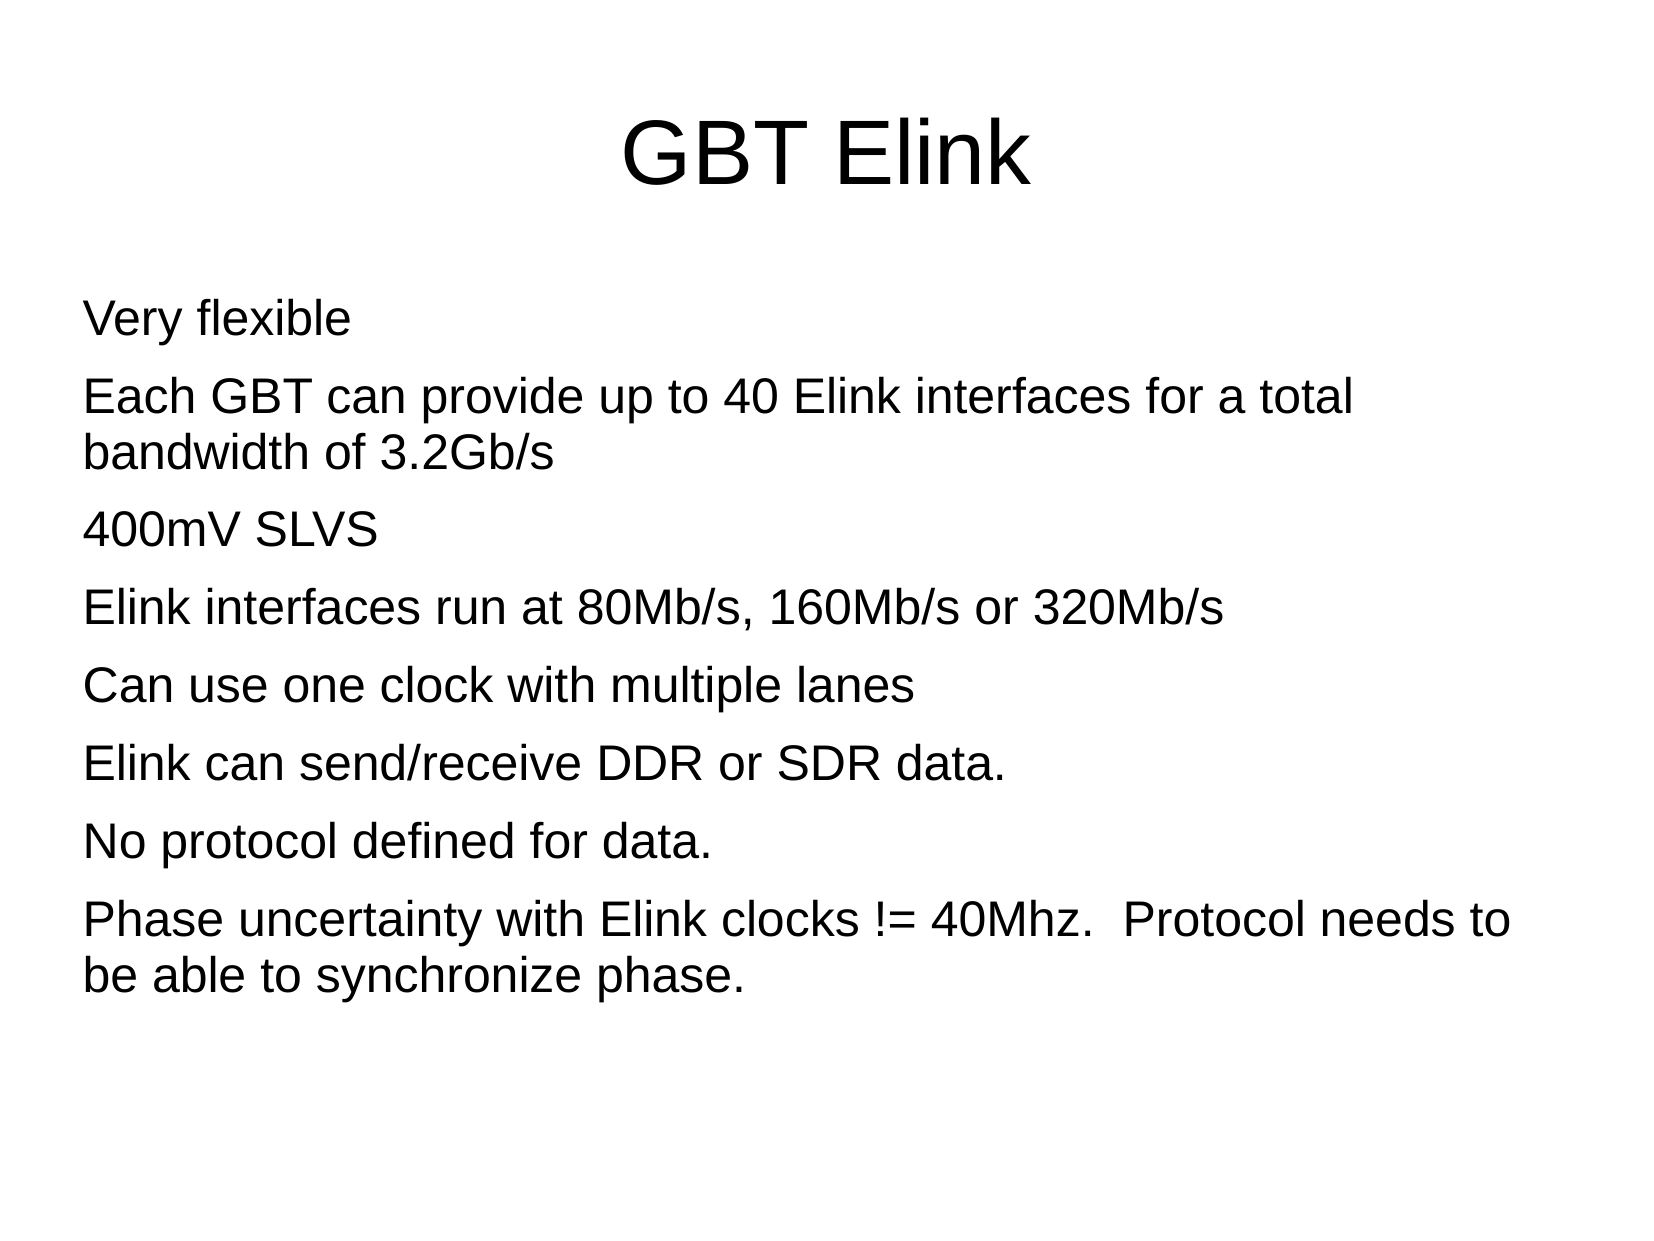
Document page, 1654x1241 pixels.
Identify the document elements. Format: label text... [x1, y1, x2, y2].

list Very flexible Each GBT can provide up to 40 Elink interfaces for a total bandwidth of 3.2Gb/s 400mV SLVS Elink interfaces run at 80Mb/s, 160Mb/s or 320Mb/s Can use one clock with multiple lanes Elink can send/receive DDR or SDR data. No protocol defined for data. Phase uncertainty with Elink clocks != 40Mhz. Protocol needs to be able to synchronize phase. [82, 290, 1571, 1010]
title GBT Elink [82, 49, 1571, 257]
